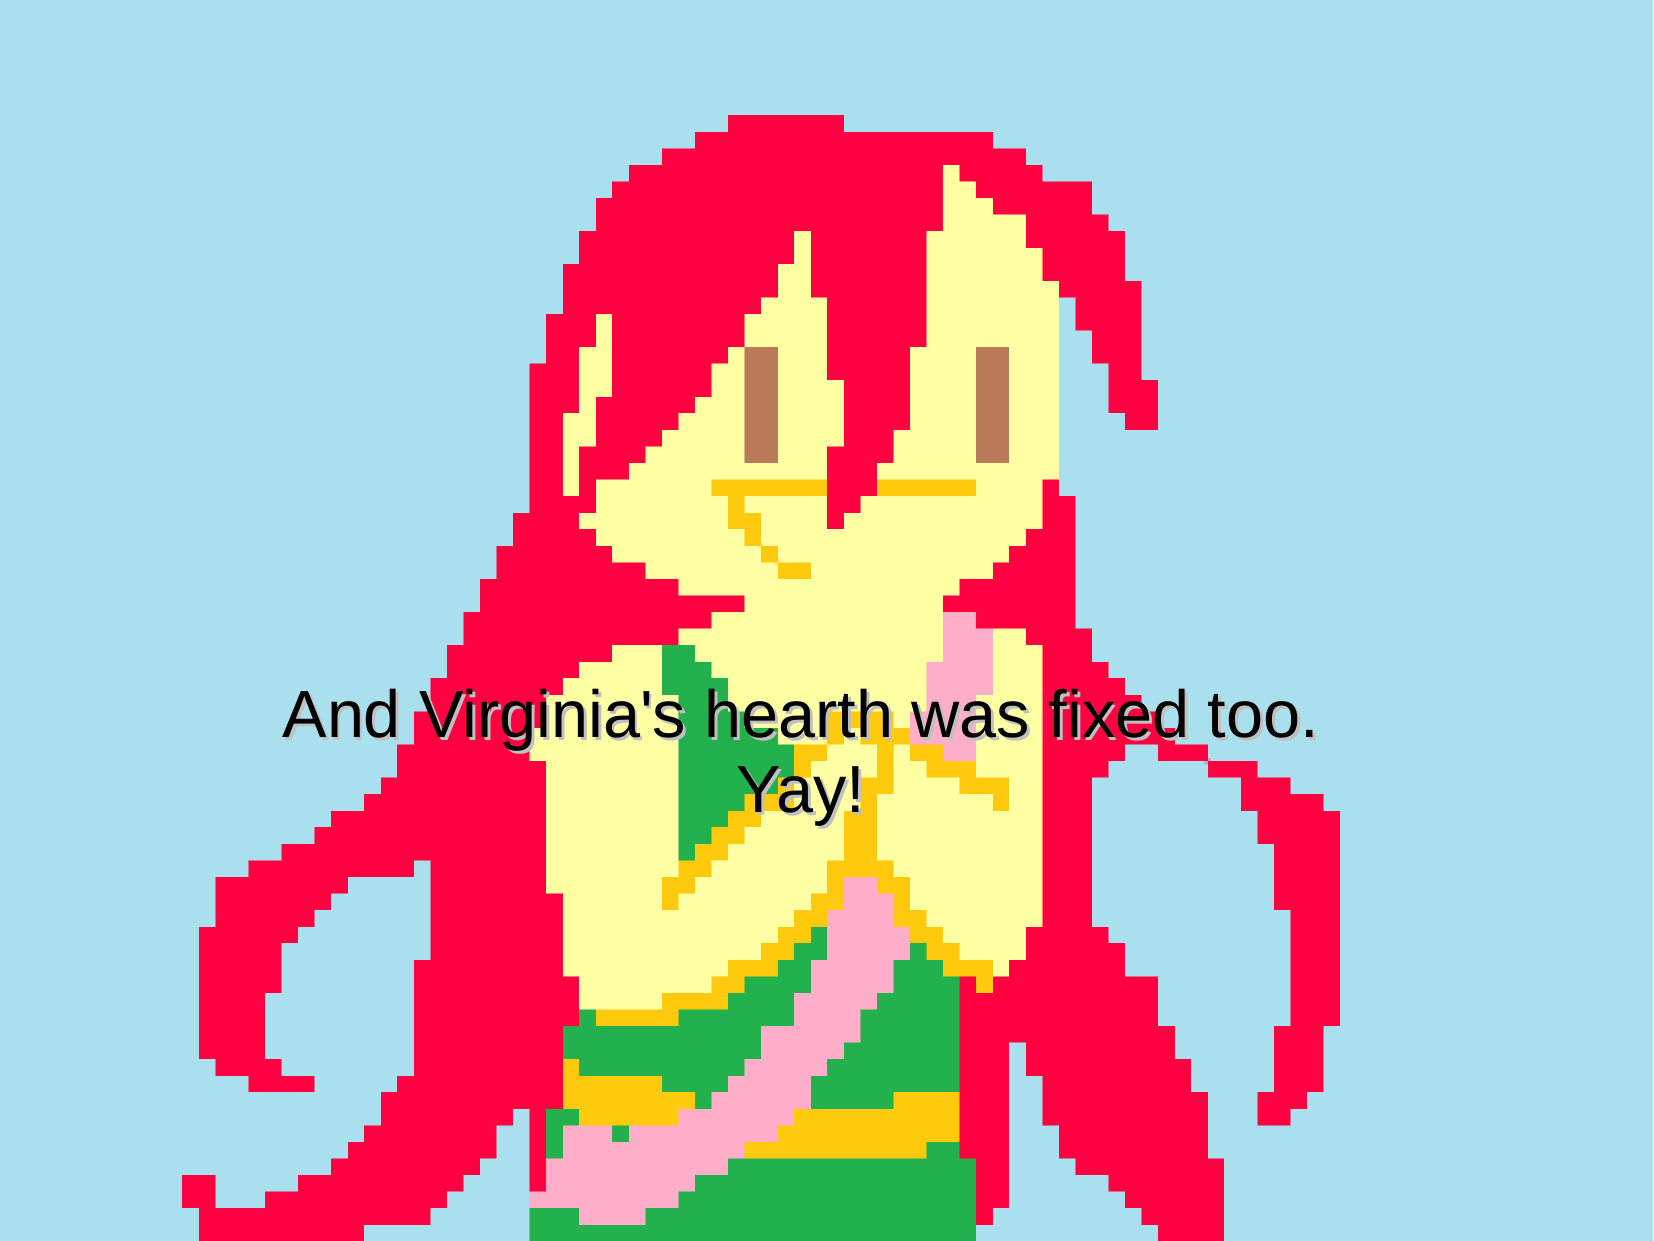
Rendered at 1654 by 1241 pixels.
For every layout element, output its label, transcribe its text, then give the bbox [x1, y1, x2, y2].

picture [0, 0, 1654, 1241]
subtitle And Virginia's hearth was fixed too. Yay! [11, 615, 1591, 890]
